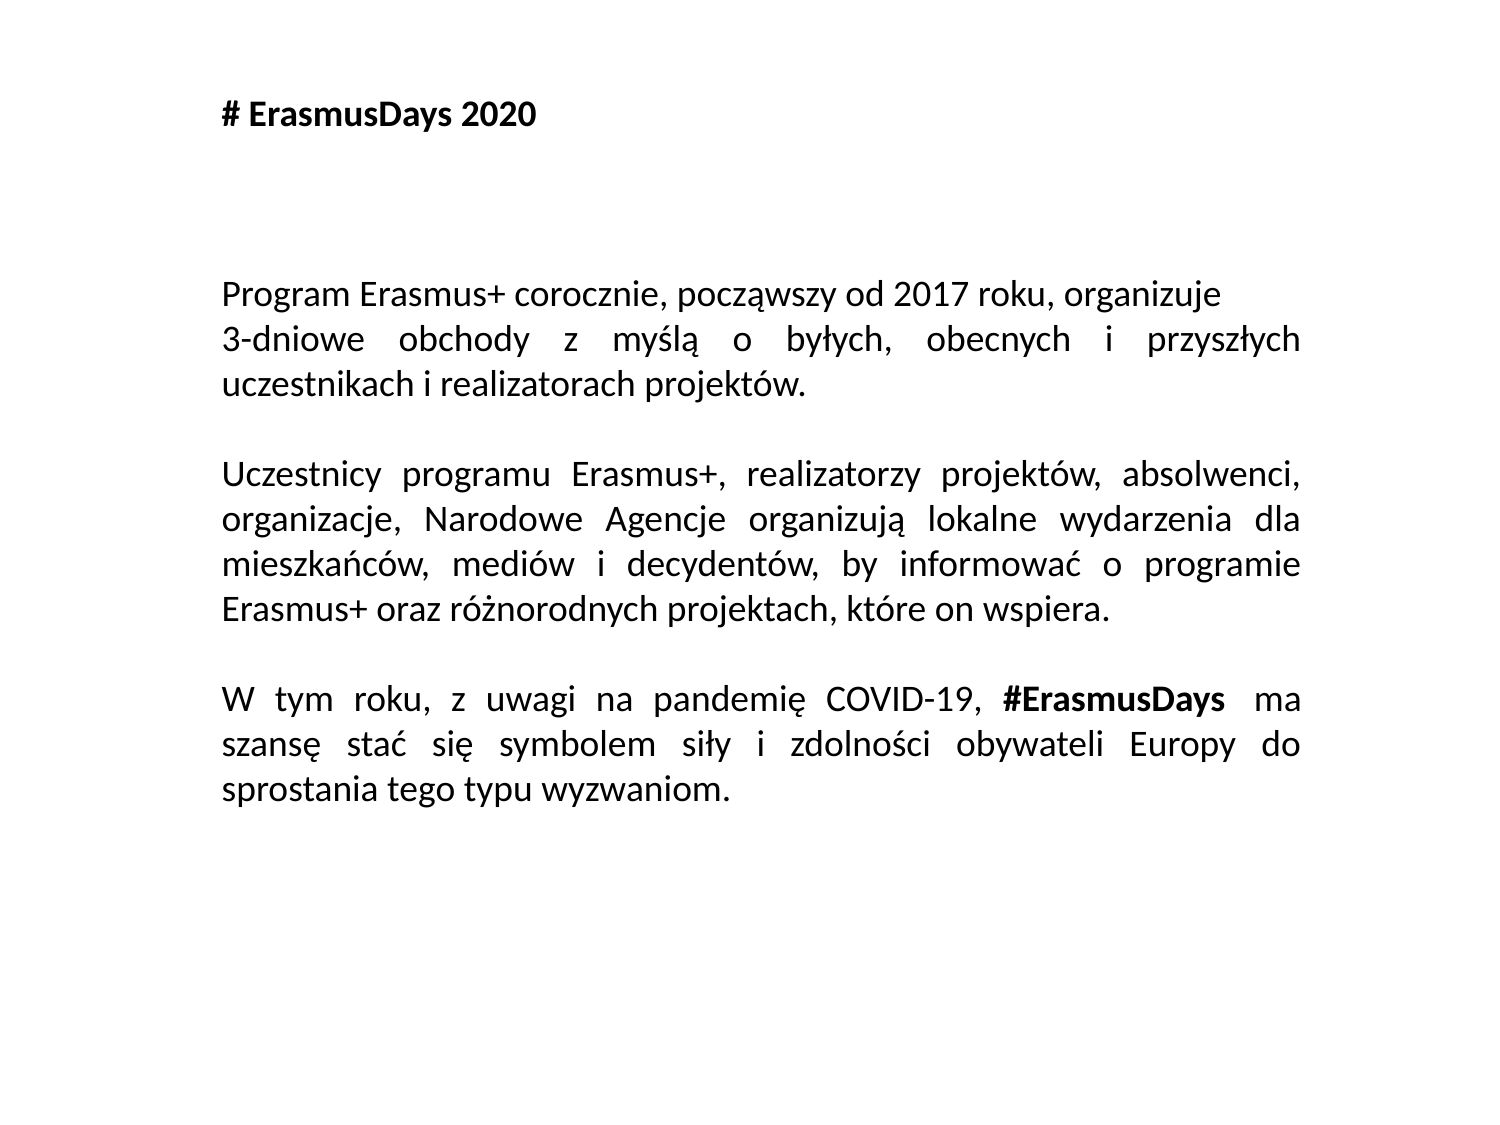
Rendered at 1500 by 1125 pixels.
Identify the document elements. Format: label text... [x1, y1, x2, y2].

text_box # ErasmusDays 2020 Program Erasmus+ corocznie, począwszy od 2017 roku, organizuje 3-dniowe obchody z myślą o byłych, obecnych i przyszłych uczestnikach i realizatorach projektów. Uczestnicy programu Erasmus+, realizatorzy projektów, absolwenci, organizacje, Narodowe Agencje organizują lokalne wydarzenia dla mieszkańców, mediów i decydentów, by informować o programie Erasmus+ oraz różnorodnych projektach, które on wspiera. W tym roku, z uwagi na pandemię COVID-19, #ErasmusDays ma szansę stać się symbolem siły i zdolności obywateli Europy do sprostania tego typu wyzwaniom. [206, 81, 1317, 1080]
